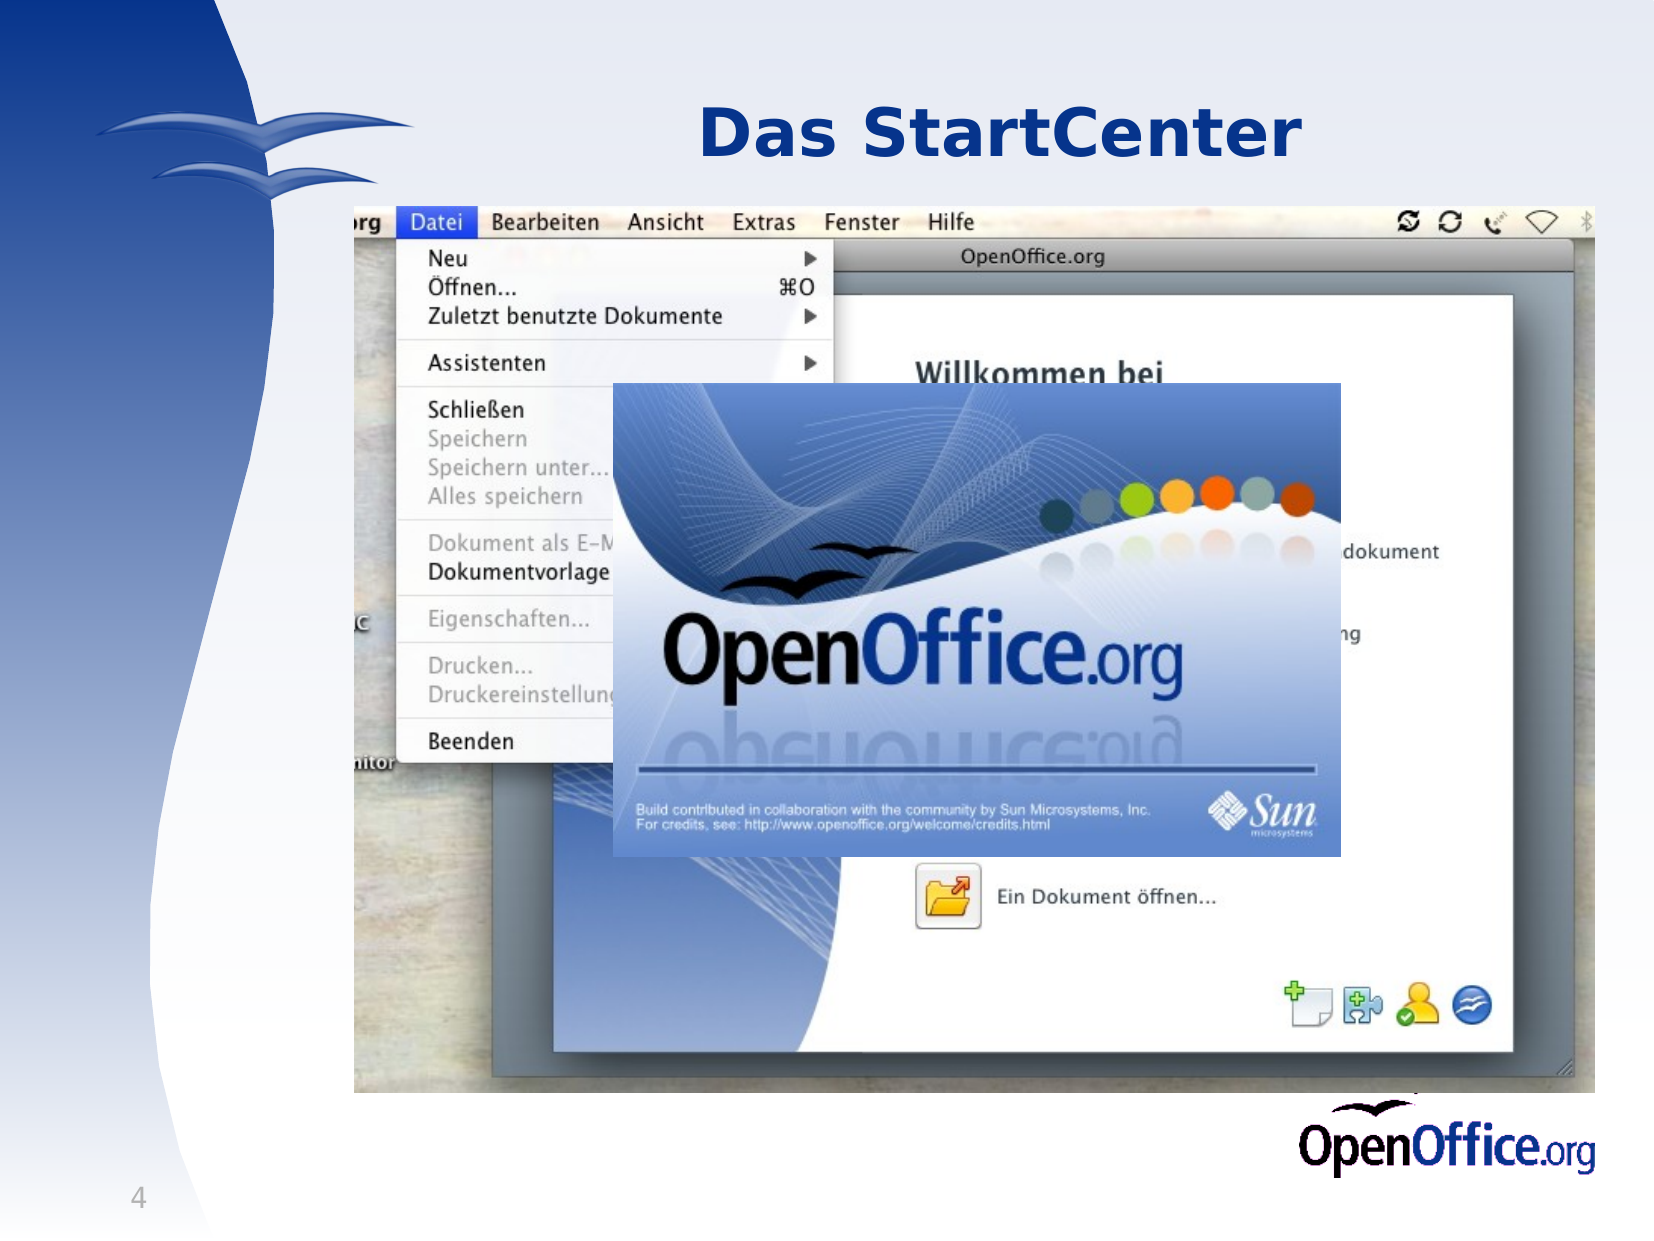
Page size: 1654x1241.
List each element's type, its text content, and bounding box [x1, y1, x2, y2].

picture [152, 161, 379, 201]
picture [95, 100, 416, 162]
title Das StartCenter [436, 88, 1565, 178]
picture [354, 206, 1595, 1178]
